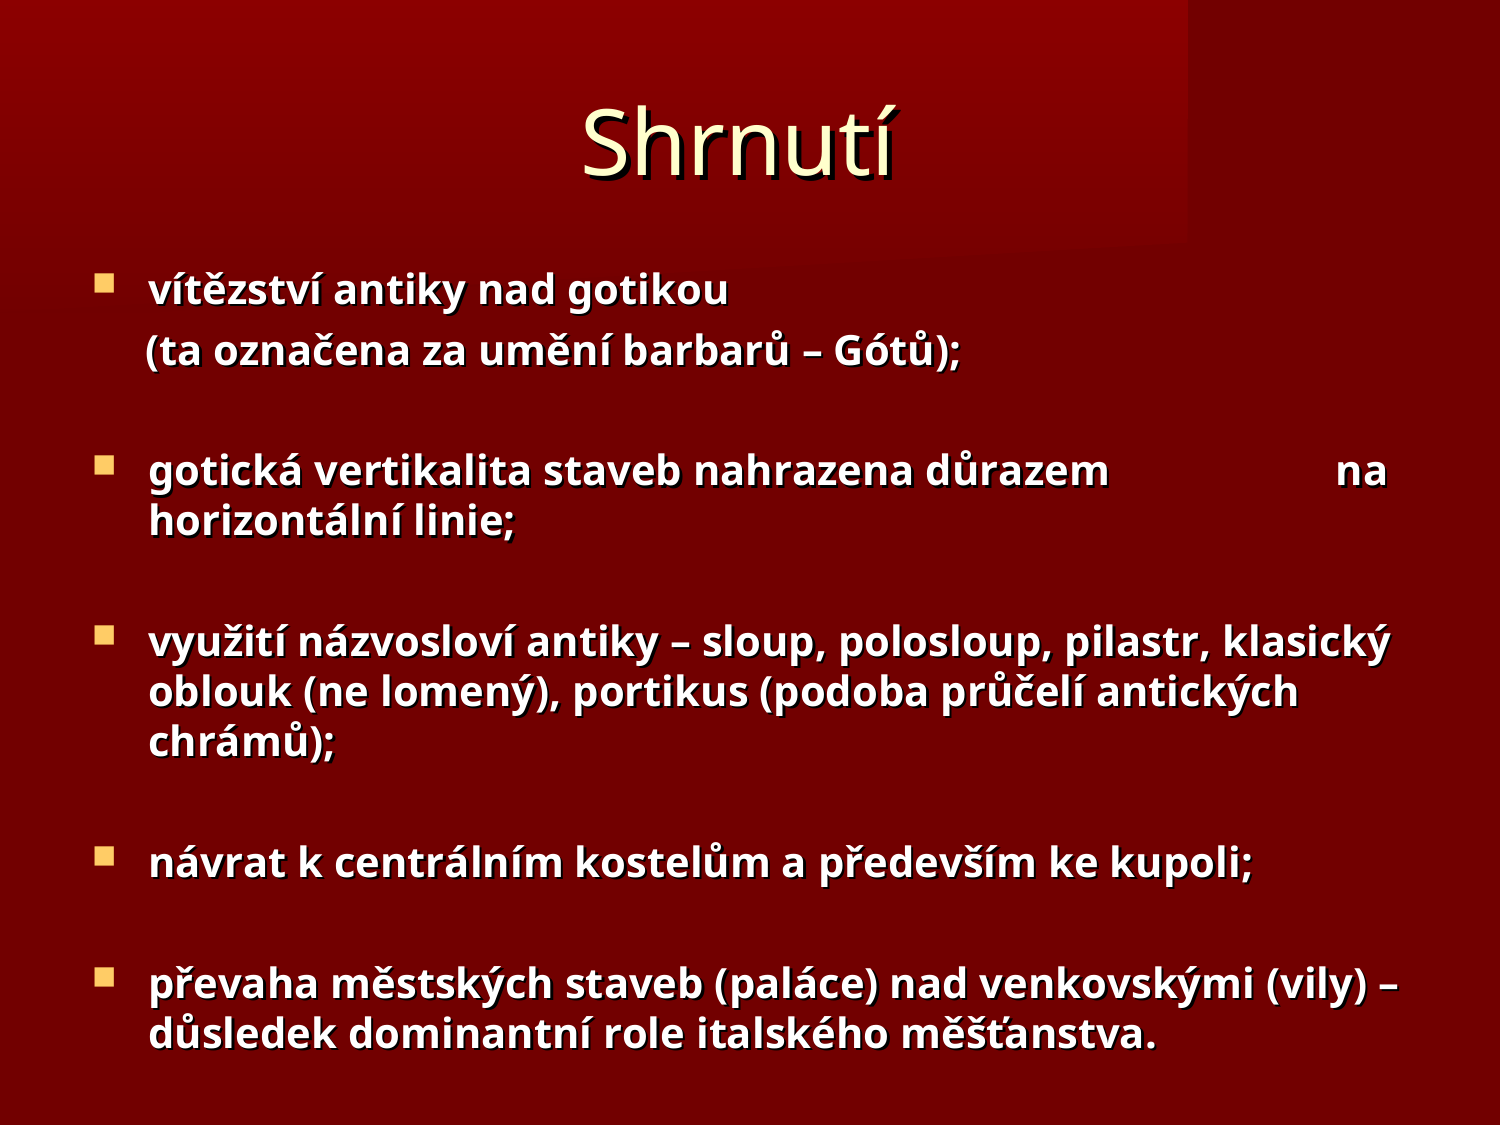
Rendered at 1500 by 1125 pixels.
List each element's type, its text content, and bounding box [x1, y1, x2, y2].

list vítězství antiky nad gotikou (ta označena za umění barbarů – Gótů); gotická vertikalita staveb nahrazena důrazem na horizontální linie; využití názvosloví antiky – sloup, polosloup, pilastr, klasický oblouk (ne lomený), portikus (podoba průčelí antických chrámů); návrat k centrálním kostelům a především ke kupoli; převaha městských staveb (paláce) nad venkovskými (vily) – důsledek dominantní role italského měšťanstva. [76, 255, 1427, 1125]
title Shrnutí [75, 45, 1426, 233]
